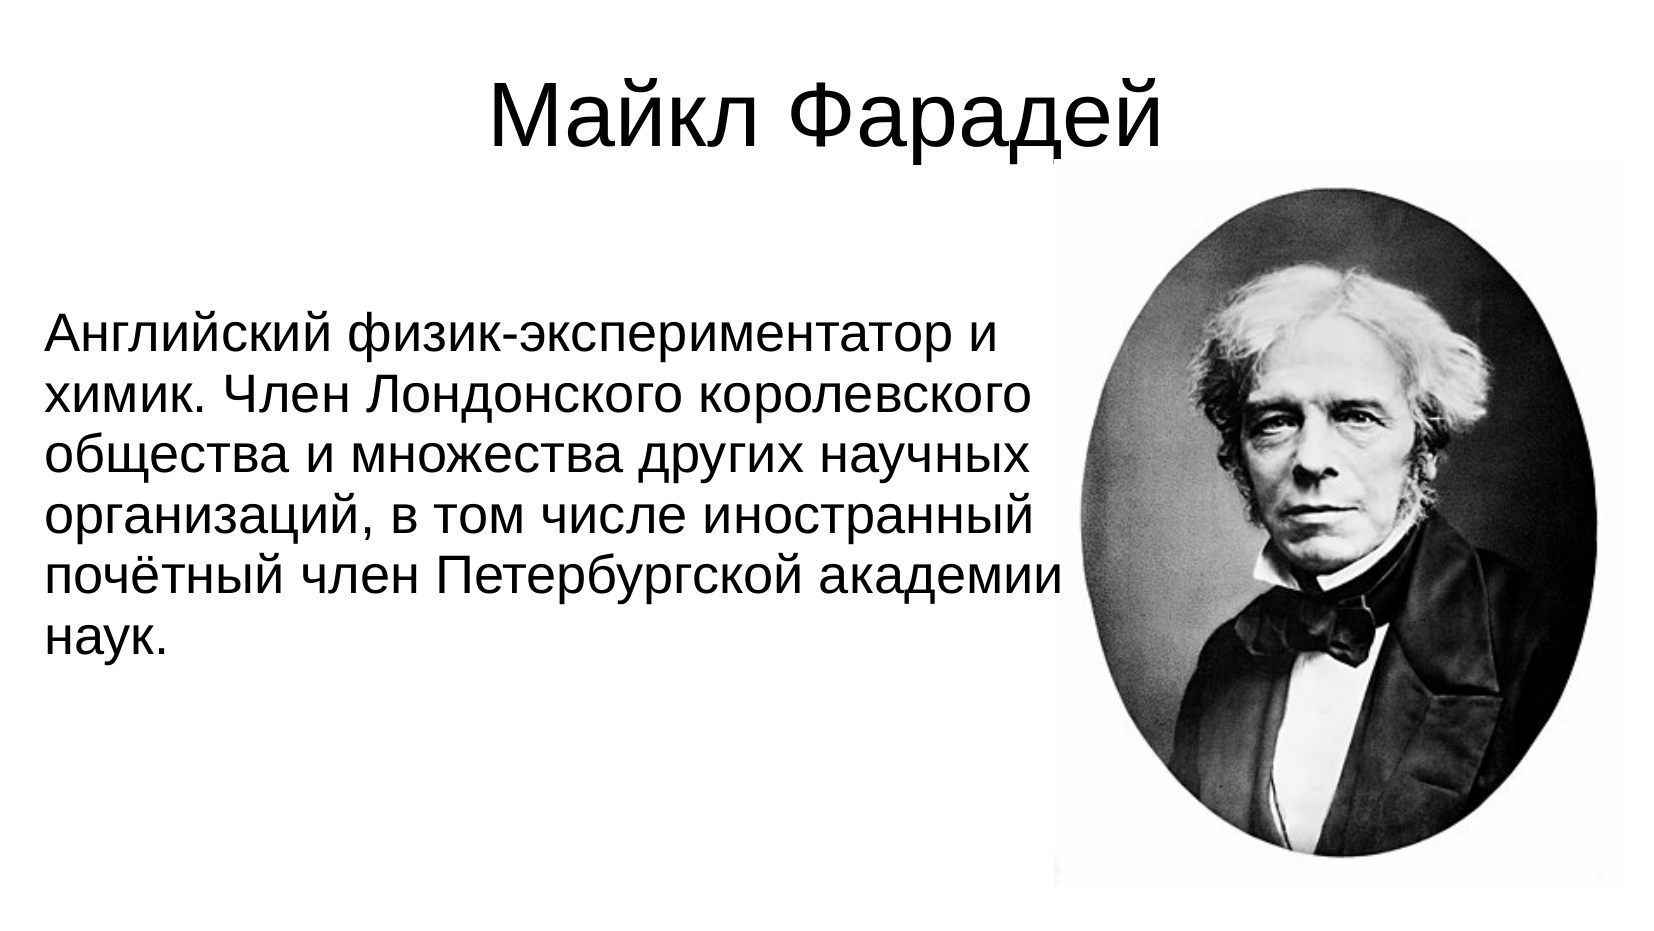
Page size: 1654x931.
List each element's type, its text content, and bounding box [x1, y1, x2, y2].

picture [1054, 159, 1625, 886]
title Майкл Фарадей [82, 37, 1571, 193]
text_box Английский физик-экспериментатор и химик. Член Лондонского королевского общества и множества других научных организаций, в том числе иностранный почётный член Петербургской академии наук. [29, 295, 1455, 674]
